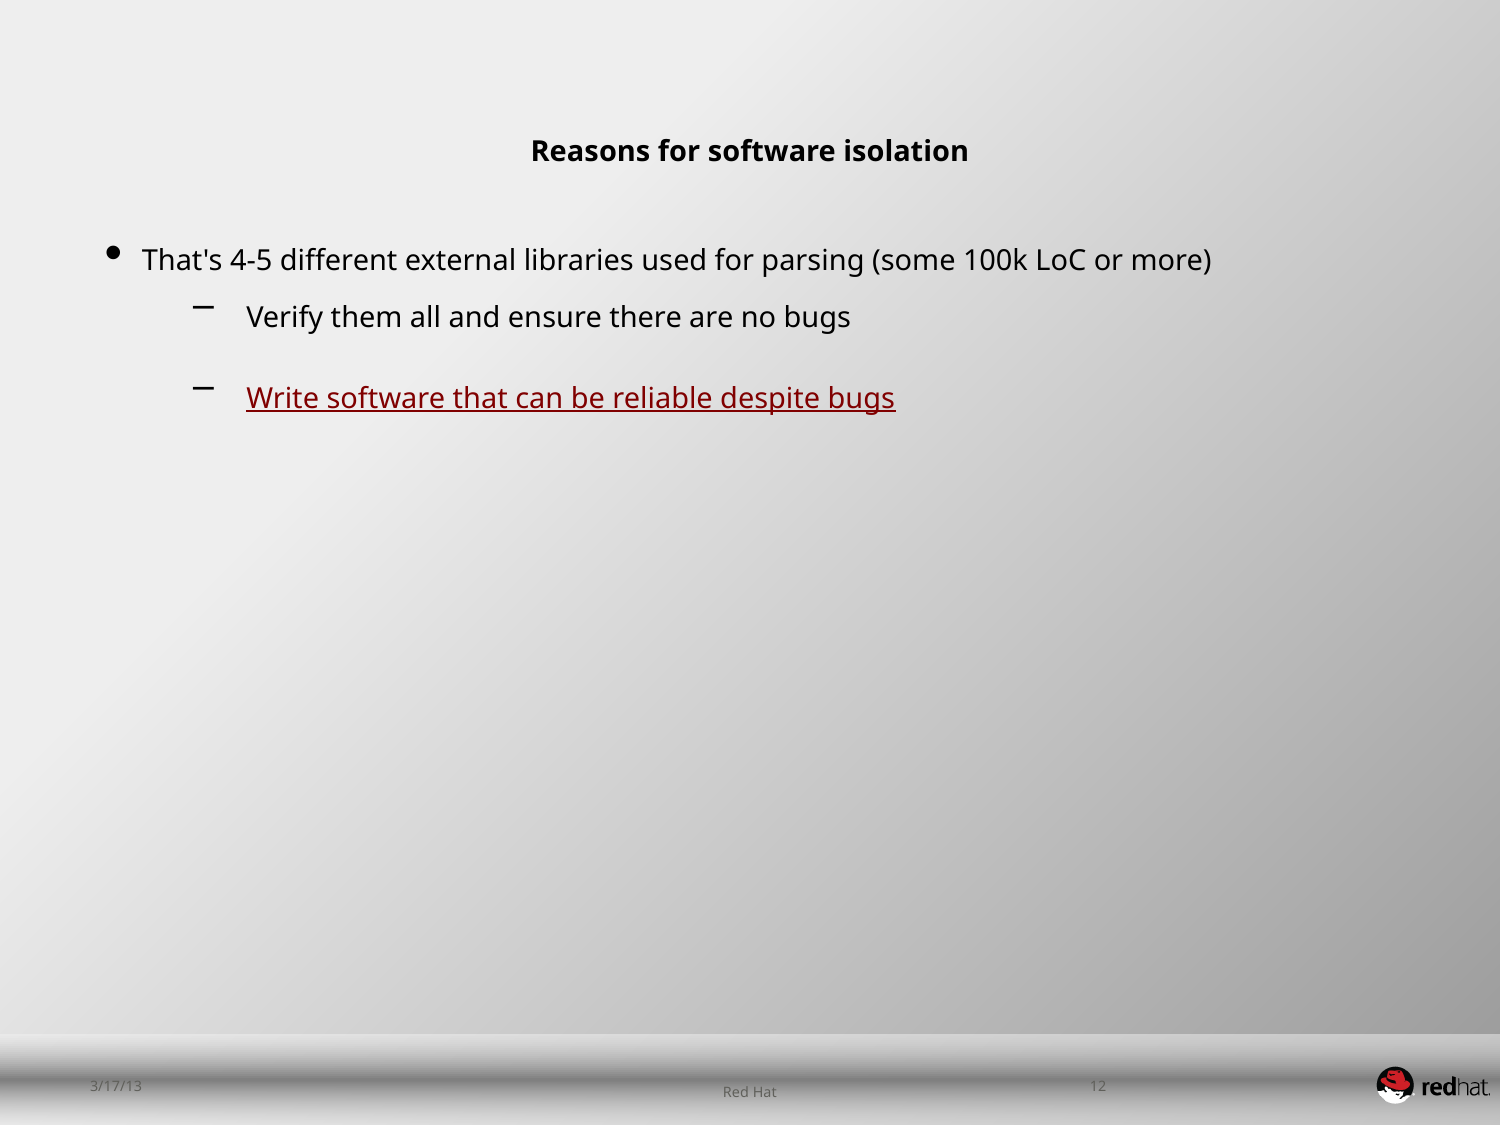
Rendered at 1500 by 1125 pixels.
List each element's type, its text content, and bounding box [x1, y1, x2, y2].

list That's 4-5 different external libraries used for parsing (some 100k LoC or more) Verify them all and ensure there are no bugs Write software that can be reliable despite bugs [74, 209, 1425, 1012]
title Reasons for software isolation [75, 22, 1426, 188]
slide_number <number> [1074, 1051, 1337, 1112]
picture [1364, 1057, 1500, 1110]
footer Red Hat [300, 1065, 1200, 1110]
slide_number 3/17/13 [75, 1051, 425, 1112]
